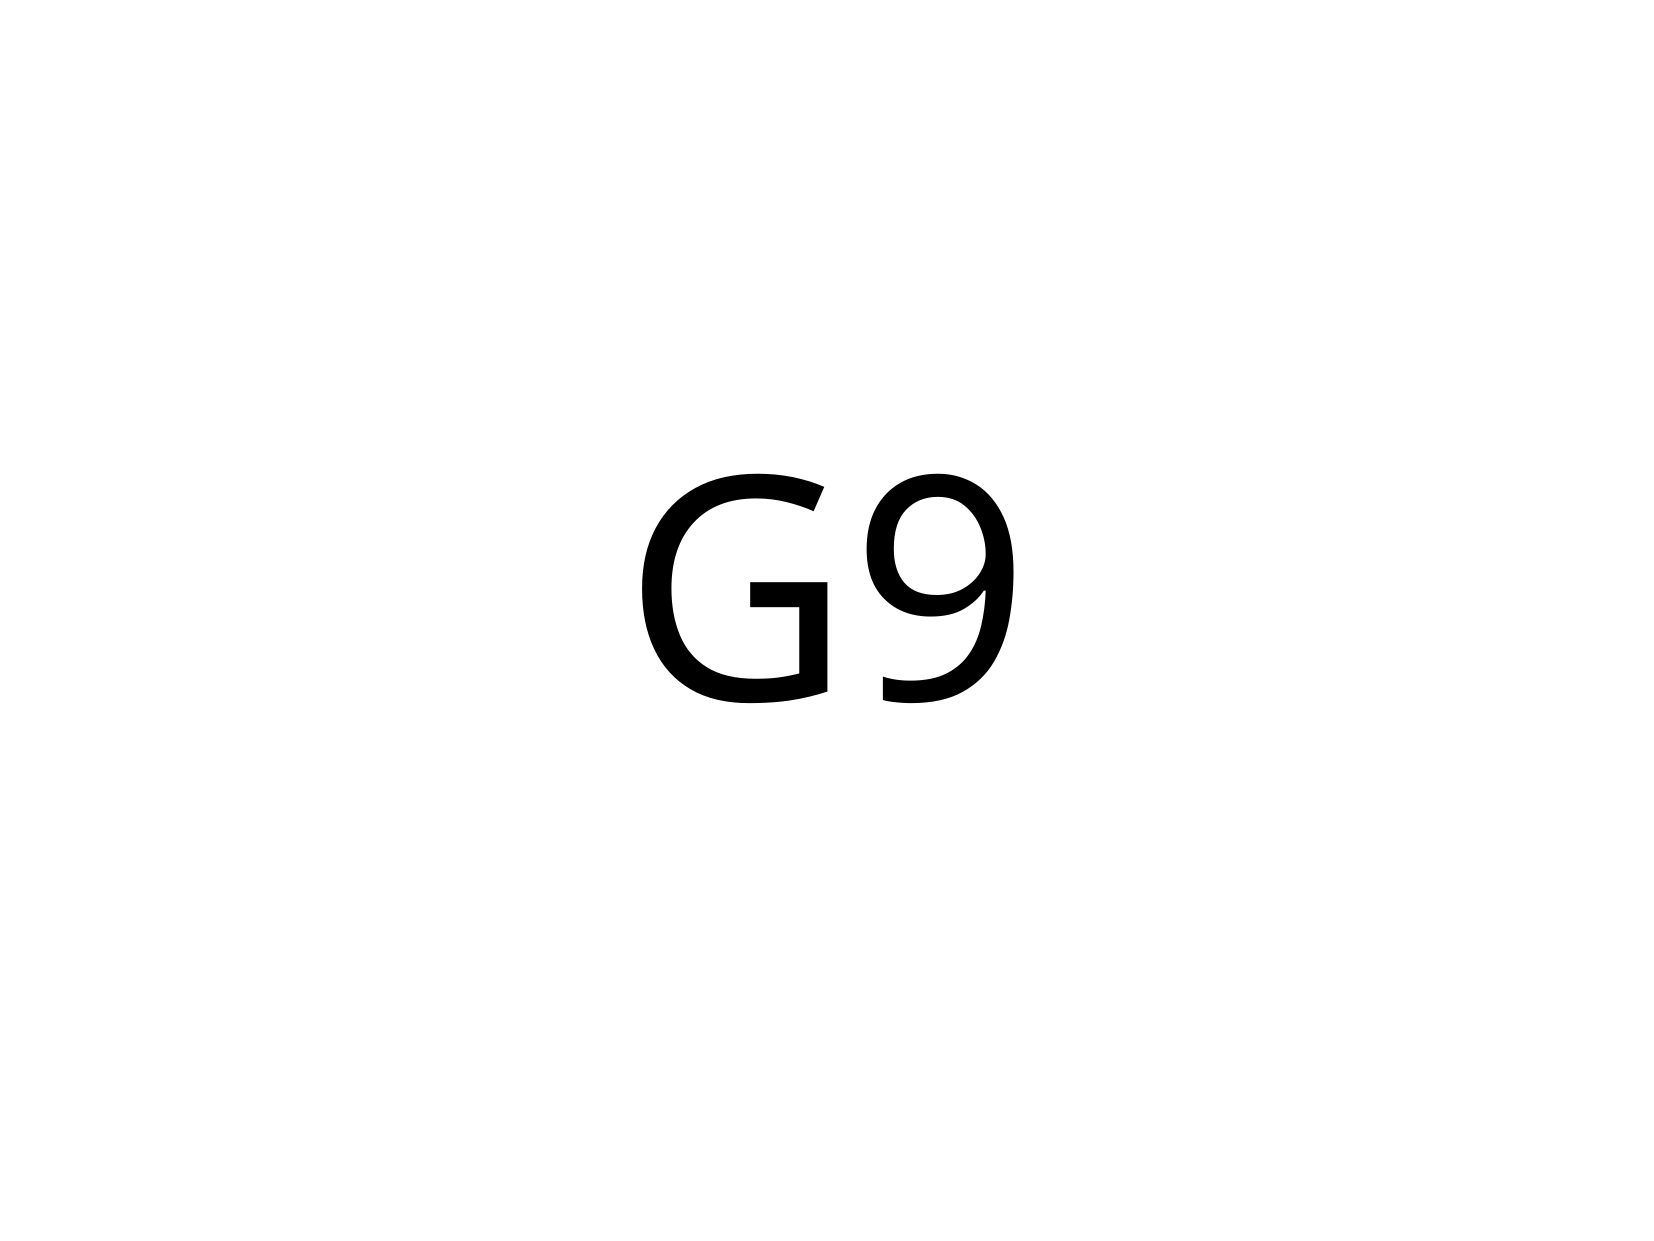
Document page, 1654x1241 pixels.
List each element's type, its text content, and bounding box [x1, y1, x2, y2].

subtitle G9 [82, 49, 1571, 1109]
